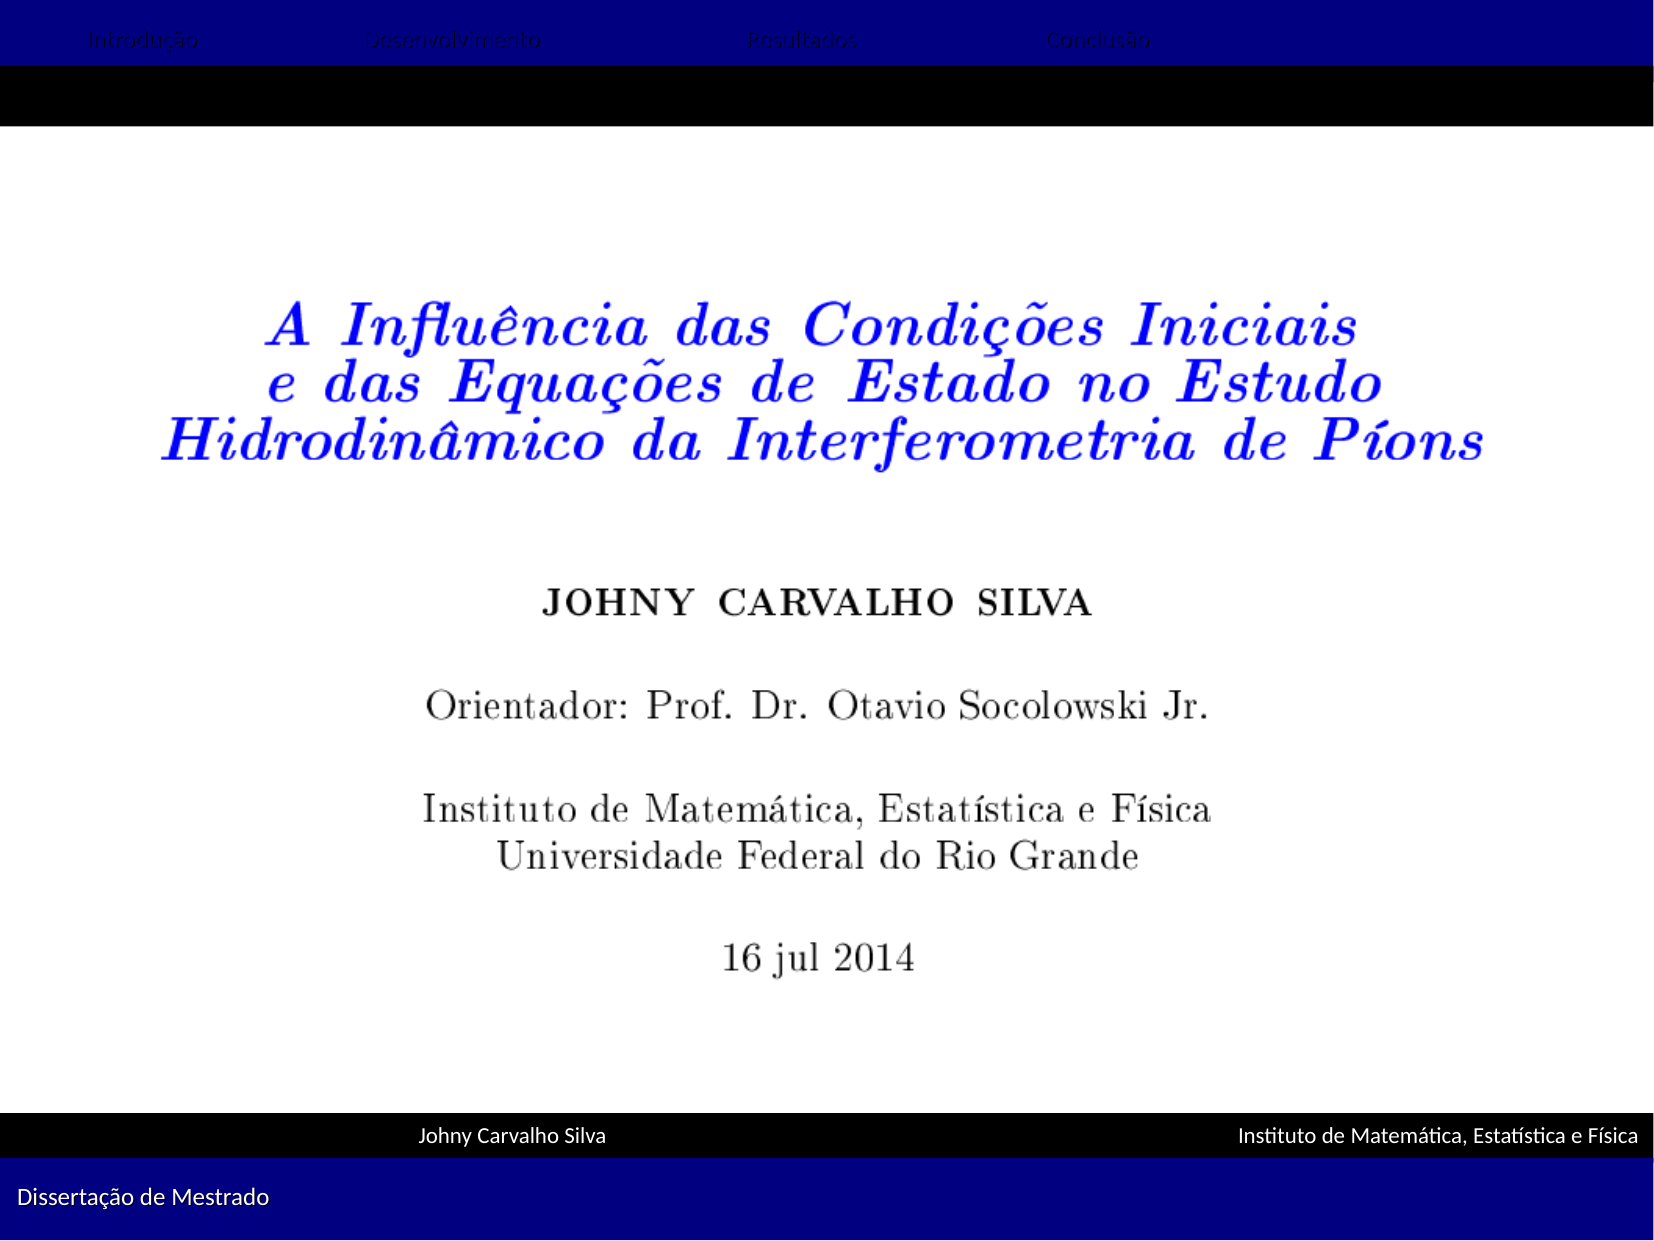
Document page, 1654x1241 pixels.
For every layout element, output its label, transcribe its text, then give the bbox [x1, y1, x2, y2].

title Introdução Desenvolvimento Resultados Conclusão [0, 0, 1654, 65]
title Johny Carvalho Silva Instituto de Matemática, Estatística e Física [0, 1113, 1654, 1158]
picture [299, 545, 1333, 1014]
title [0, 65, 1654, 127]
title Dissertação de Mestrado [0, 1158, 1654, 1241]
picture [127, 276, 1528, 515]
